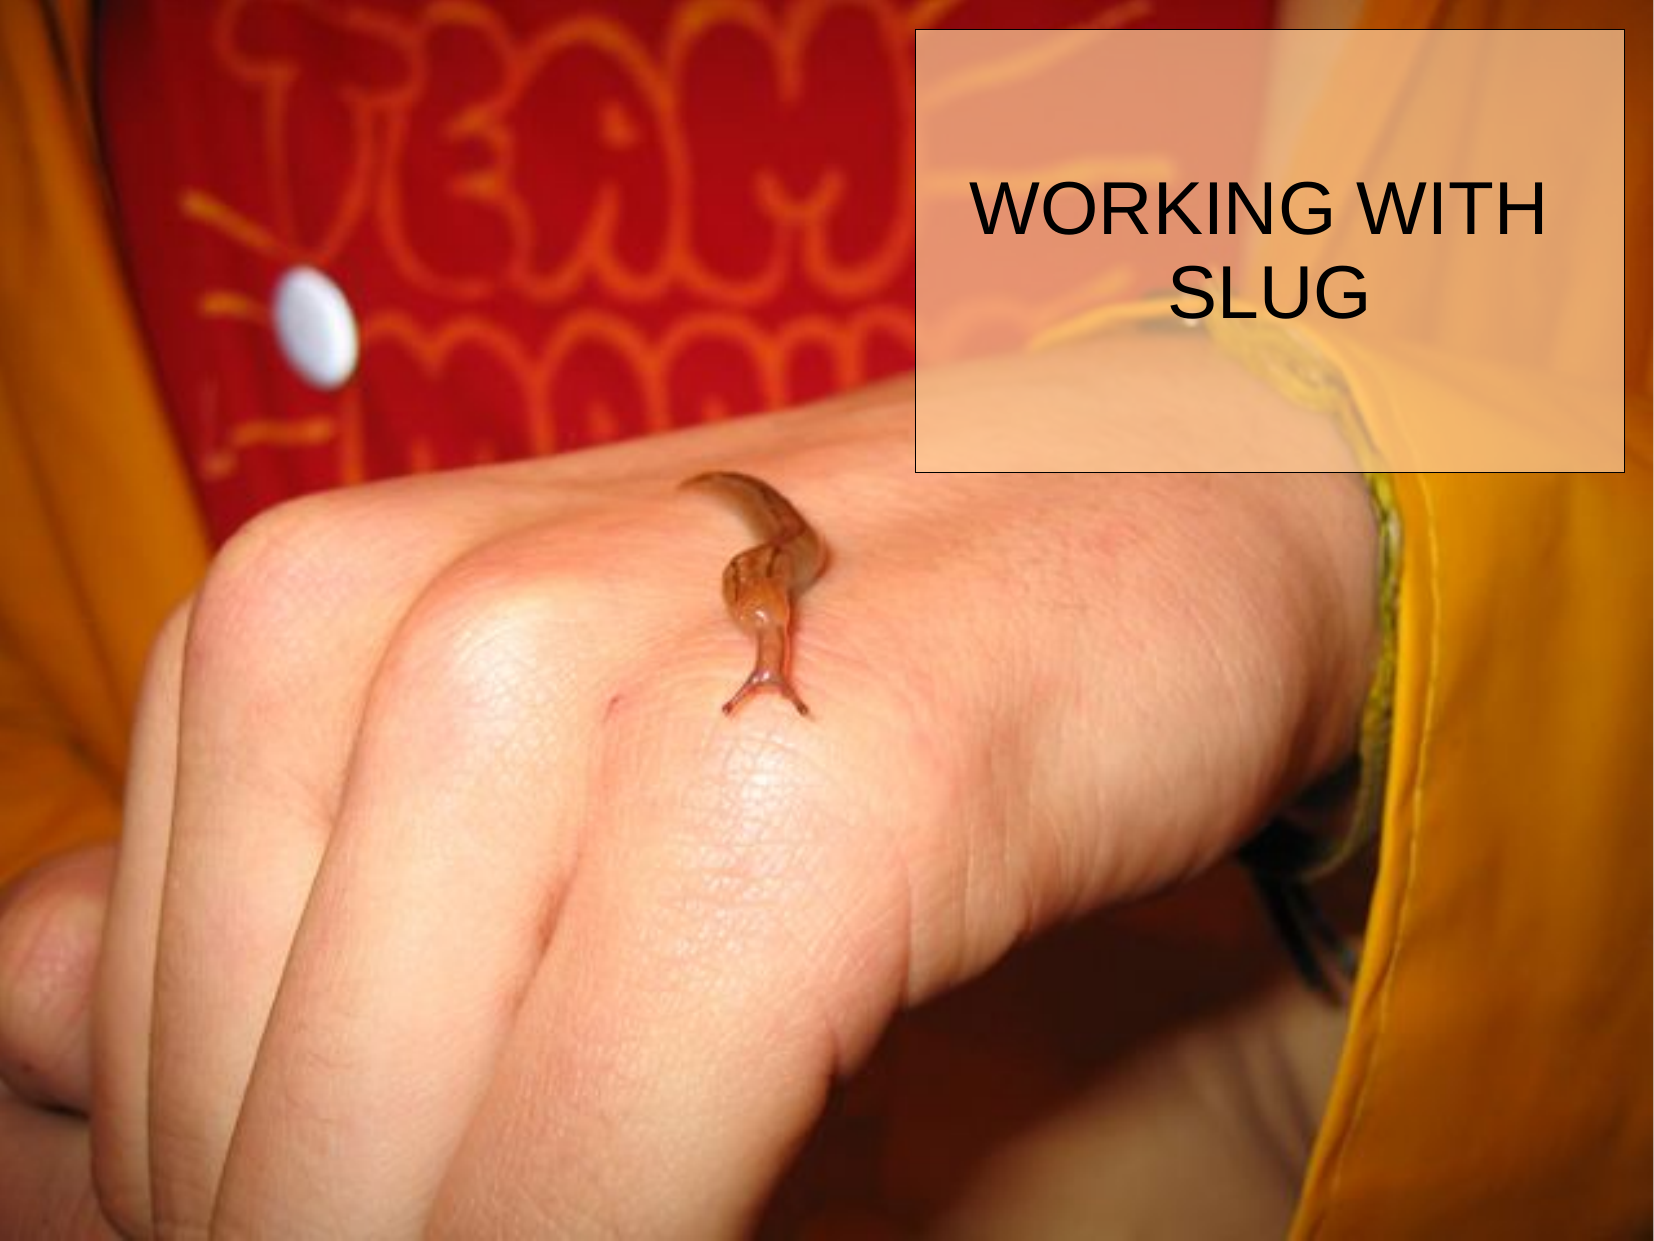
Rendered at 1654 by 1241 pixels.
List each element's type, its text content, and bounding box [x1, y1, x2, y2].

picture [0, 0, 1654, 1241]
text_box WORKING WITH SLUG [915, 29, 1625, 473]
